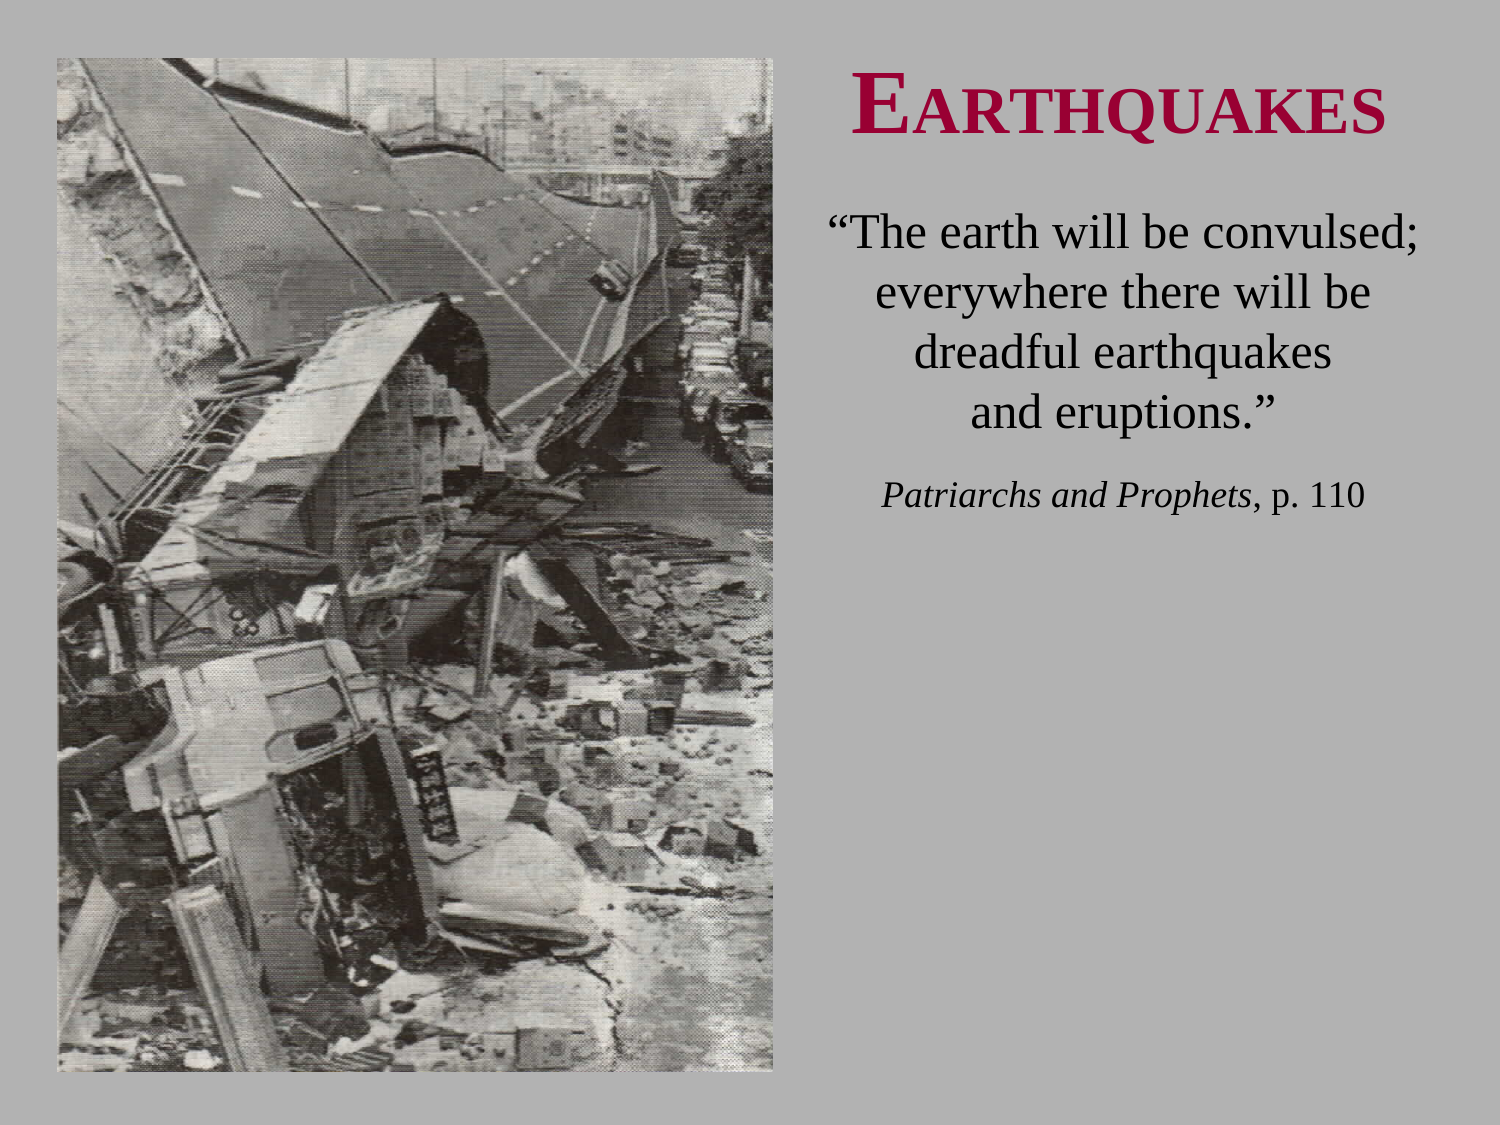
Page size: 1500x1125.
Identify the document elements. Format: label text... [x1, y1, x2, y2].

text_box “The earth will be convulsed; everywhere there will be dreadful earthquakes and eruptions.” Patriarchs and Prophets, p. 110 [800, 191, 1446, 523]
picture [57, 58, 773, 1072]
text_box EARTHQUAKES [798, 34, 1442, 159]
